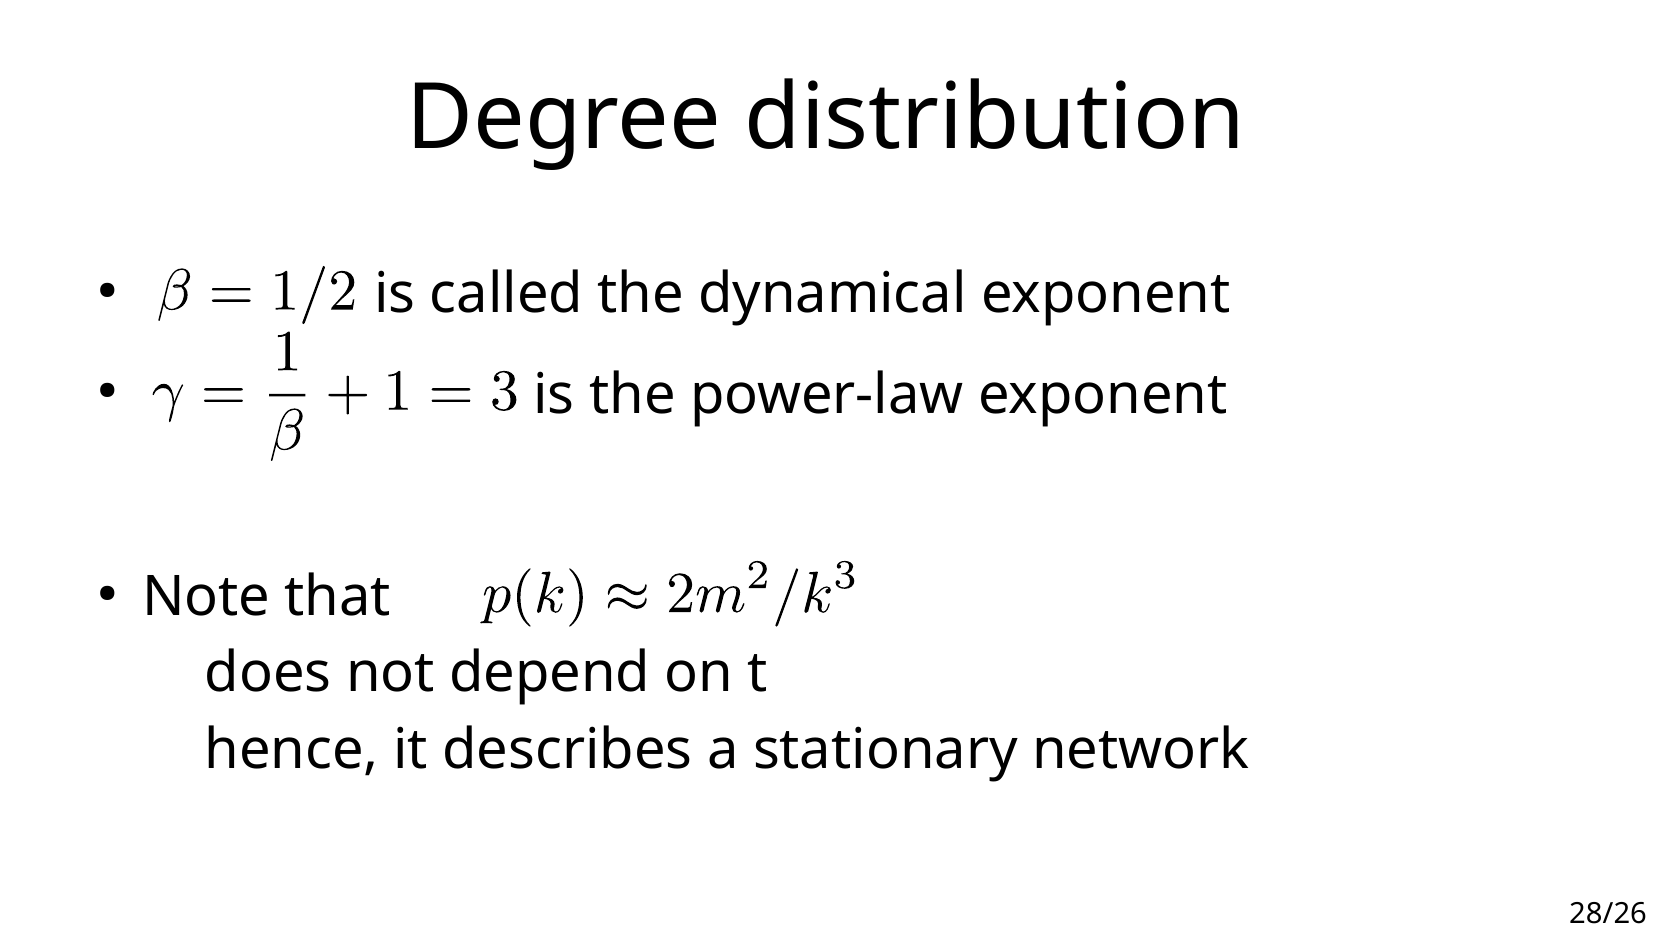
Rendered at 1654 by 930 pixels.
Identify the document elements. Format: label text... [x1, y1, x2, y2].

title Degree distribution [82, 1, 1571, 225]
text_box [156, 265, 358, 325]
text_box [151, 331, 519, 461]
text_box [480, 560, 857, 627]
list is called the dynamical exponent is the power-law exponent Note that does not depend on t hence, it describes a stationary network [82, 252, 1571, 793]
